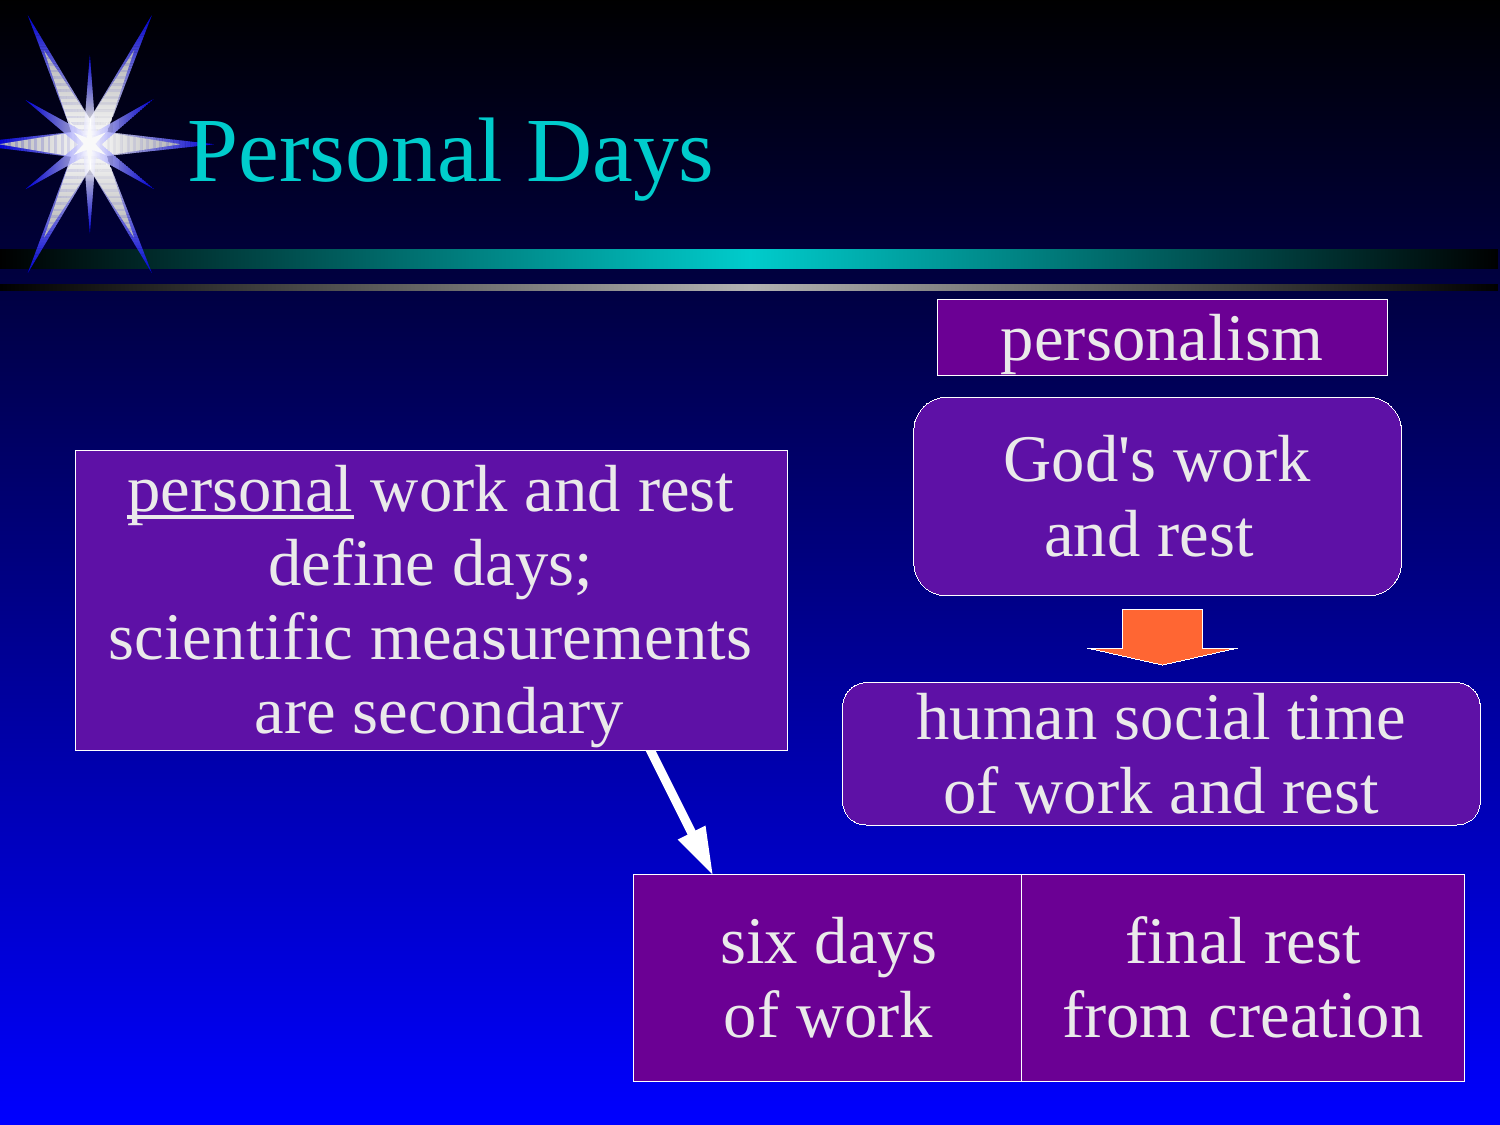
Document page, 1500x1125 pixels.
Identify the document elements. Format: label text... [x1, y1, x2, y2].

text_box final rest from creation [1021, 874, 1465, 1082]
text_box human social time of work and rest [842, 682, 1481, 826]
text_box God's work and rest [913, 397, 1402, 596]
text_box personal work and rest define days; scientific measurements are secondary [75, 450, 788, 751]
text_box six days of work [633, 874, 1021, 1082]
title Personal Days [187, 56, 1463, 244]
text_box personalism [937, 299, 1388, 376]
text_box [1087, 609, 1238, 666]
